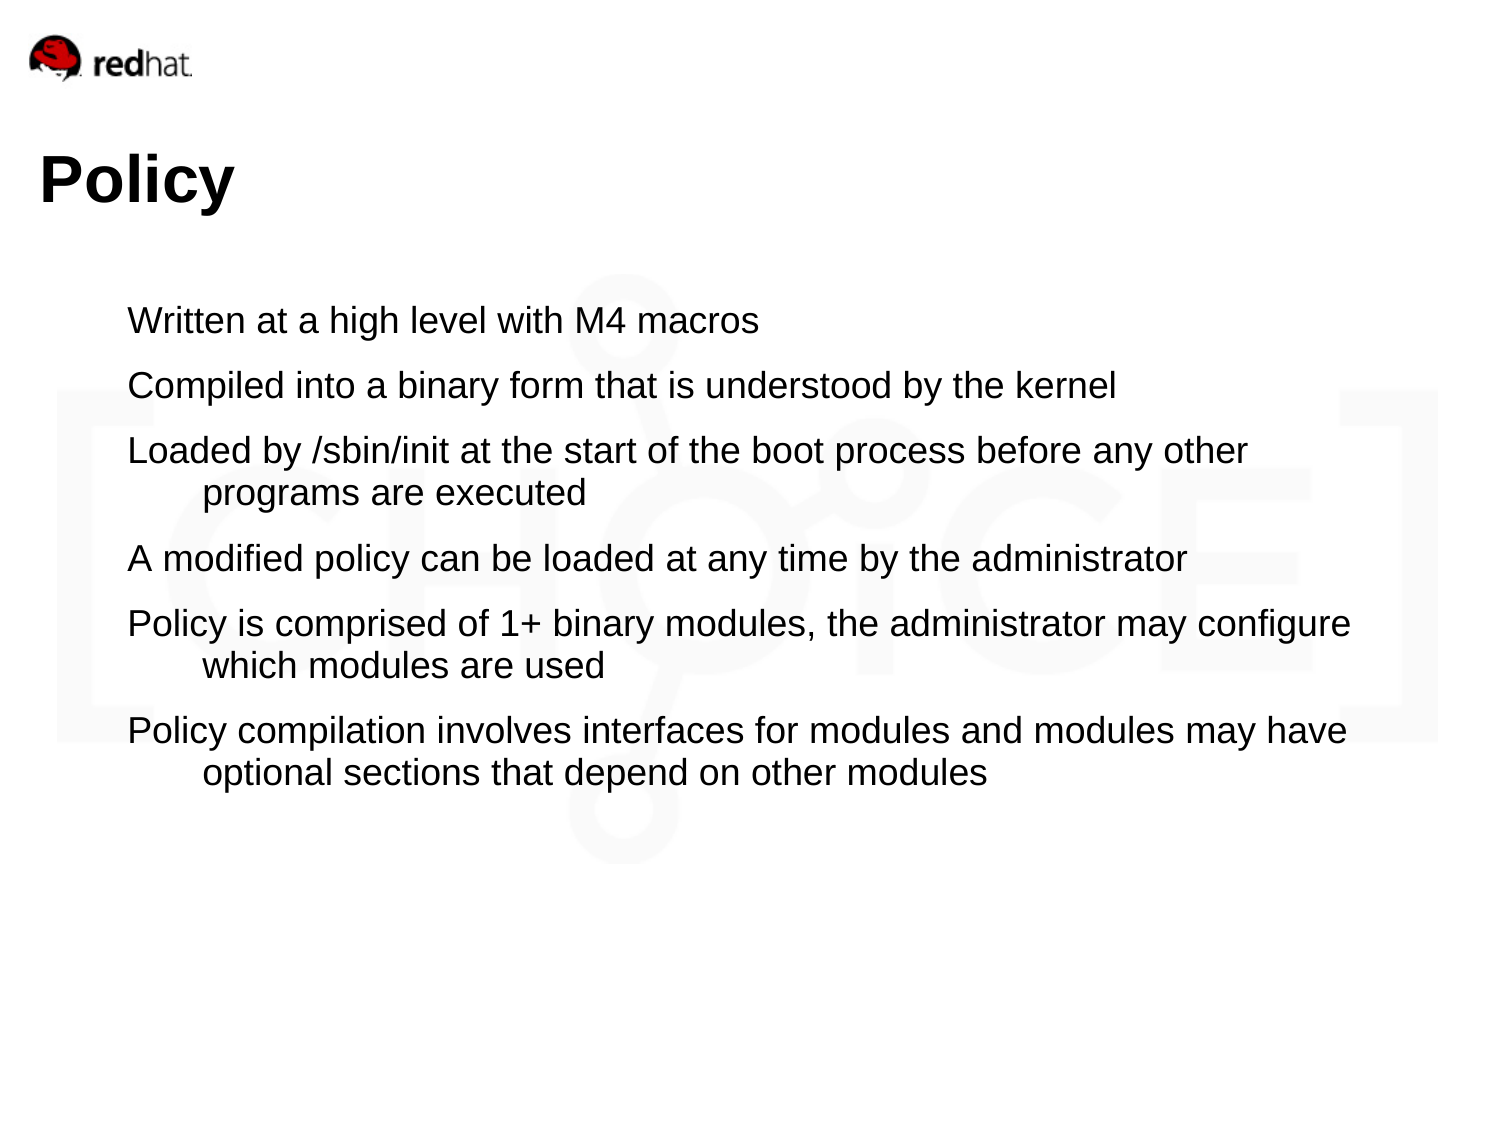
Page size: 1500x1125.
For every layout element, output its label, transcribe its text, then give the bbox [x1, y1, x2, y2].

title Policy [25, 82, 1378, 225]
picture [57, 274, 1438, 864]
list Written at a high level with M4 macros Compiled into a binary form that is understood by the kernel Loaded by /sbin/init at the start of the boot process before any other programs are executed A modified policy can be loaded at any time by the administrator Policy is comprised of 1+ binary modules, the administrator may configure which modules are used Policy compilation involves interfaces for modules and modules may have optional sections that depend on other modules [112, 291, 1389, 932]
picture [28, 33, 192, 82]
